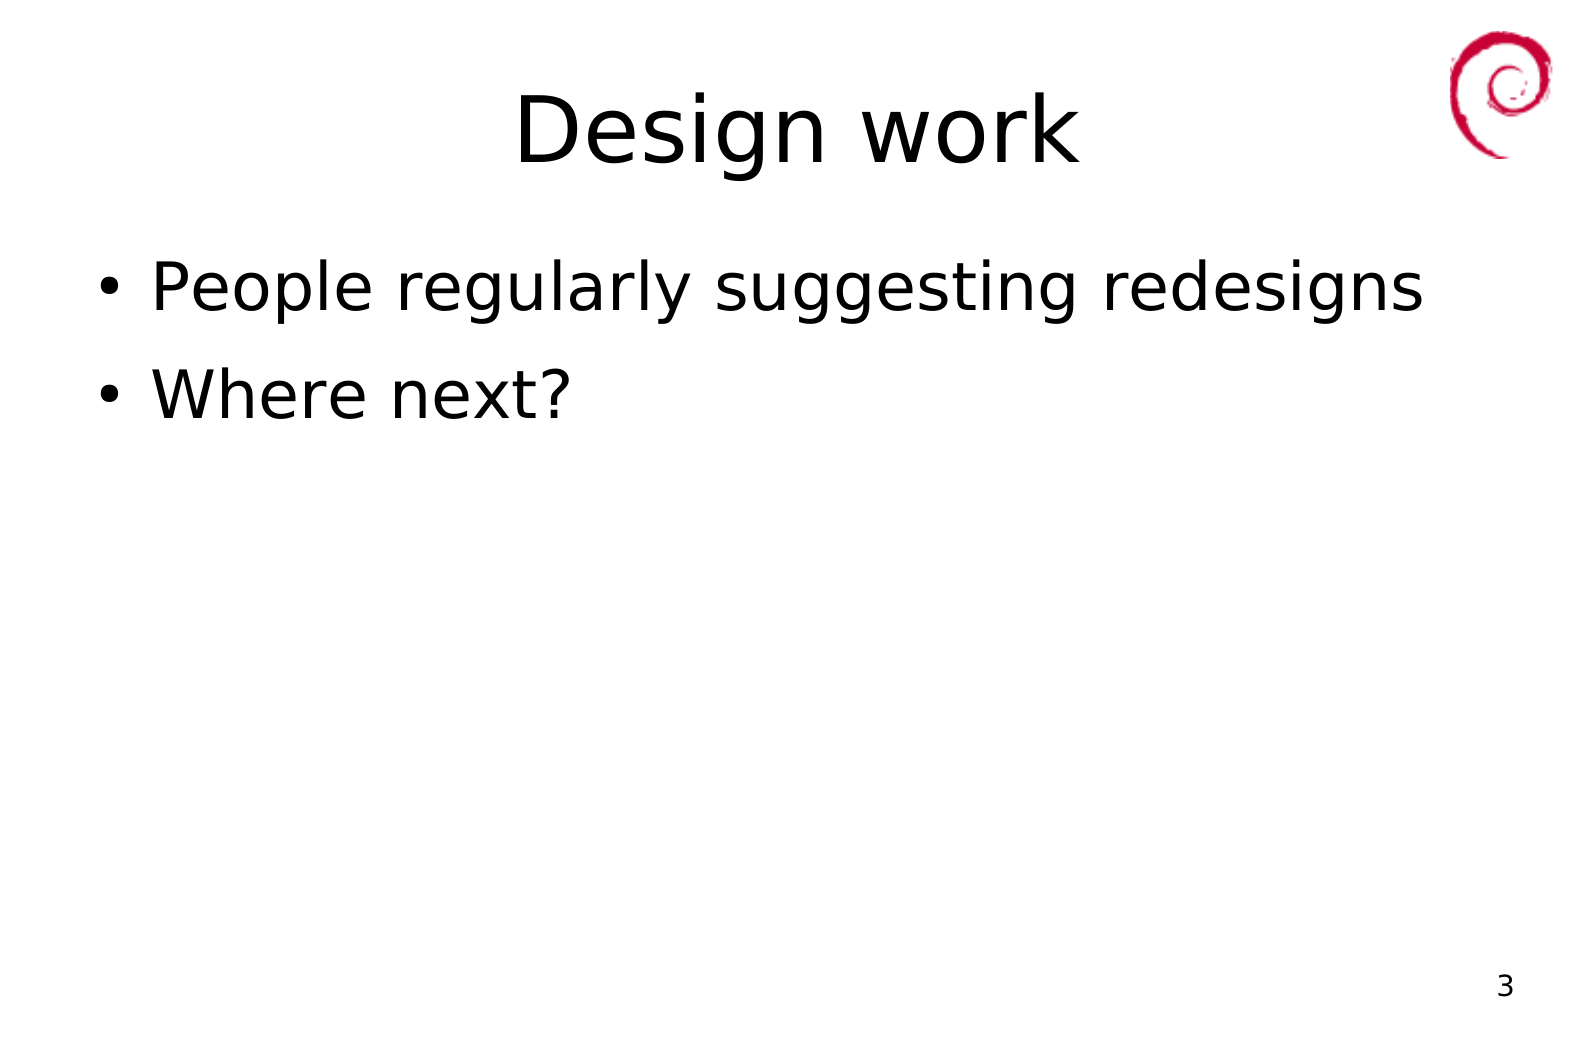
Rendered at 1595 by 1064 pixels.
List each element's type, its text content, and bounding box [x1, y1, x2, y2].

picture [1450, 31, 1555, 159]
list People regularly suggesting redesigns Where next? [79, 248, 1515, 951]
title Design work [79, 42, 1515, 220]
